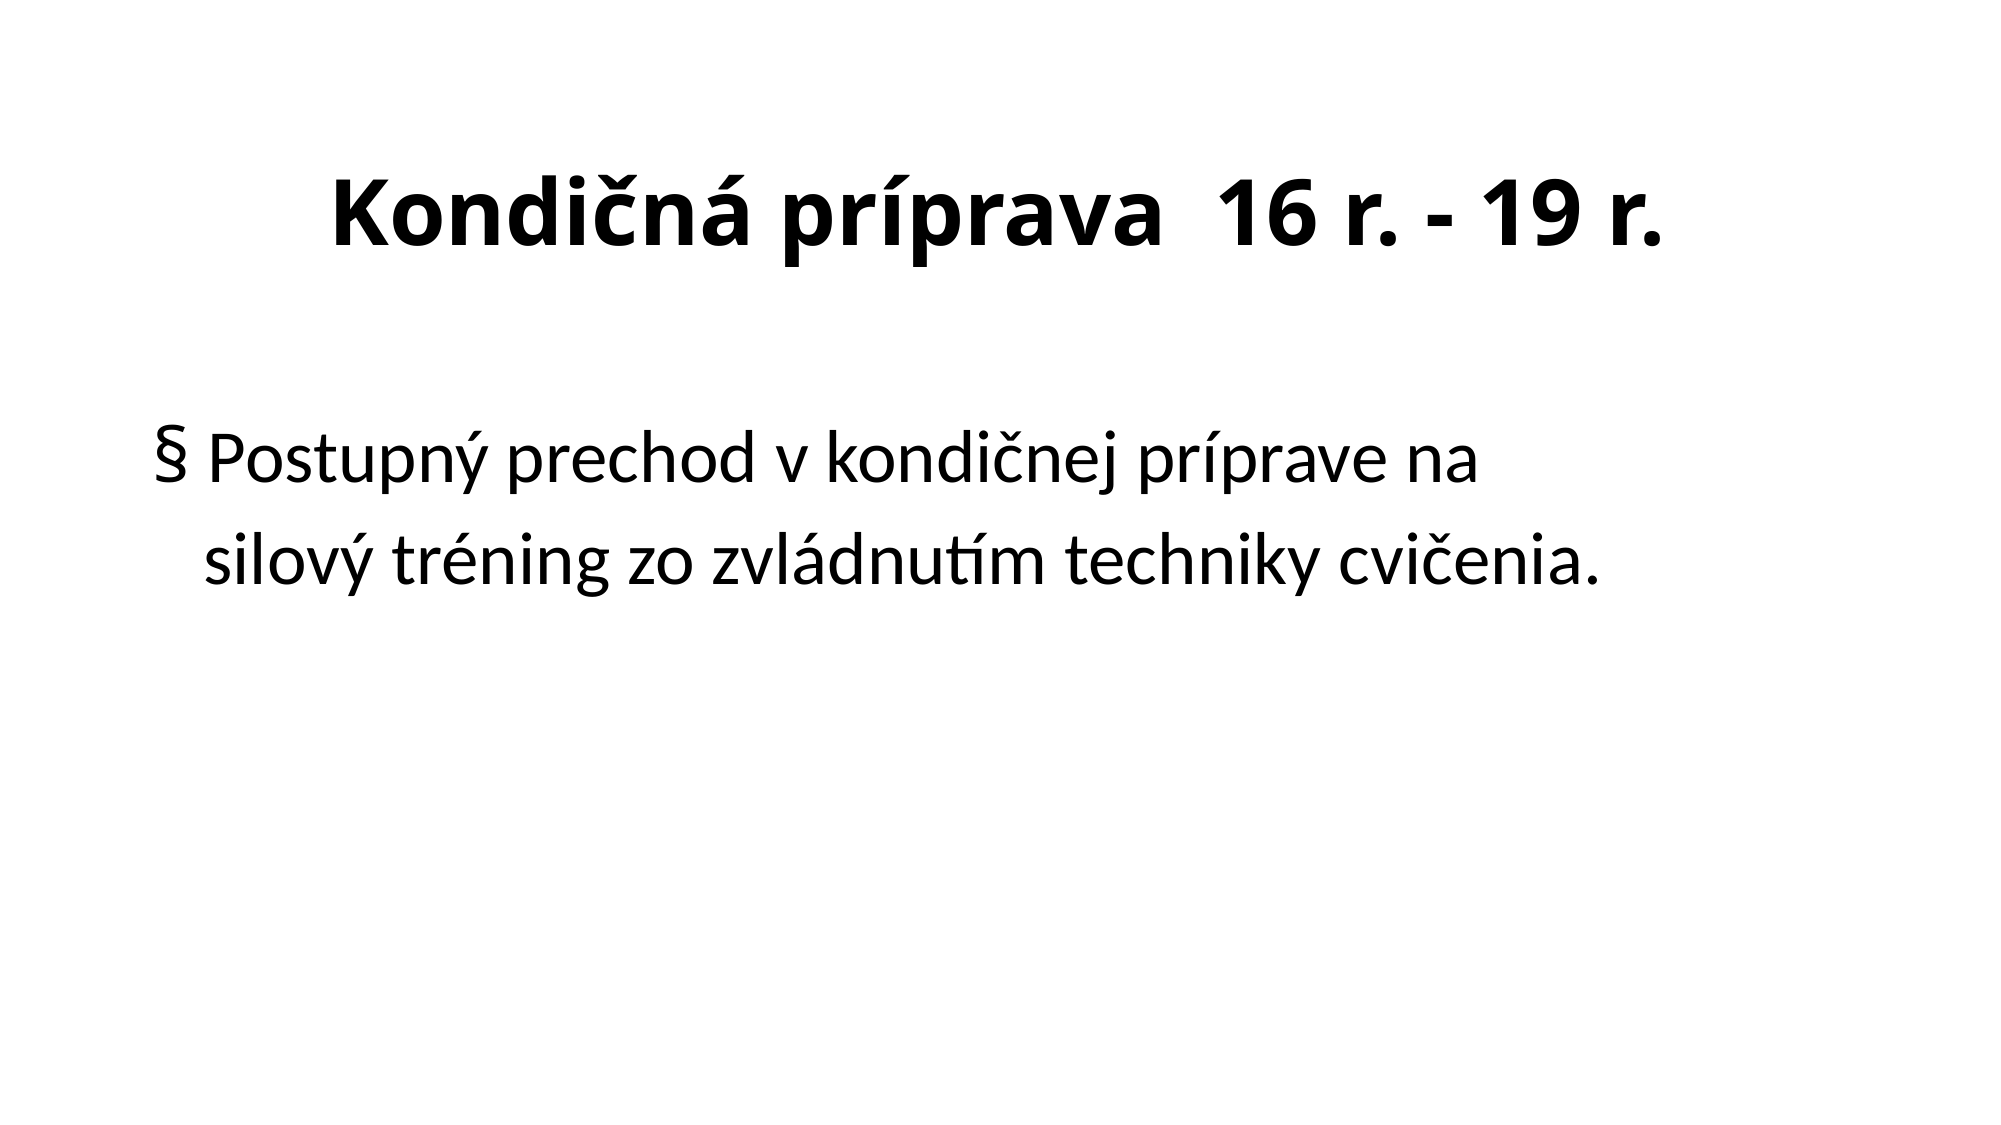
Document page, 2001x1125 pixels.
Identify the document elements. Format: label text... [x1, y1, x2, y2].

title Kondičná príprava 16 r. - 19 r. [135, 107, 1861, 325]
list Postupný prechod v kondičnej príprave na silový tréning zo zvládnutím techniky cvičenia. [137, 299, 1801, 1014]
